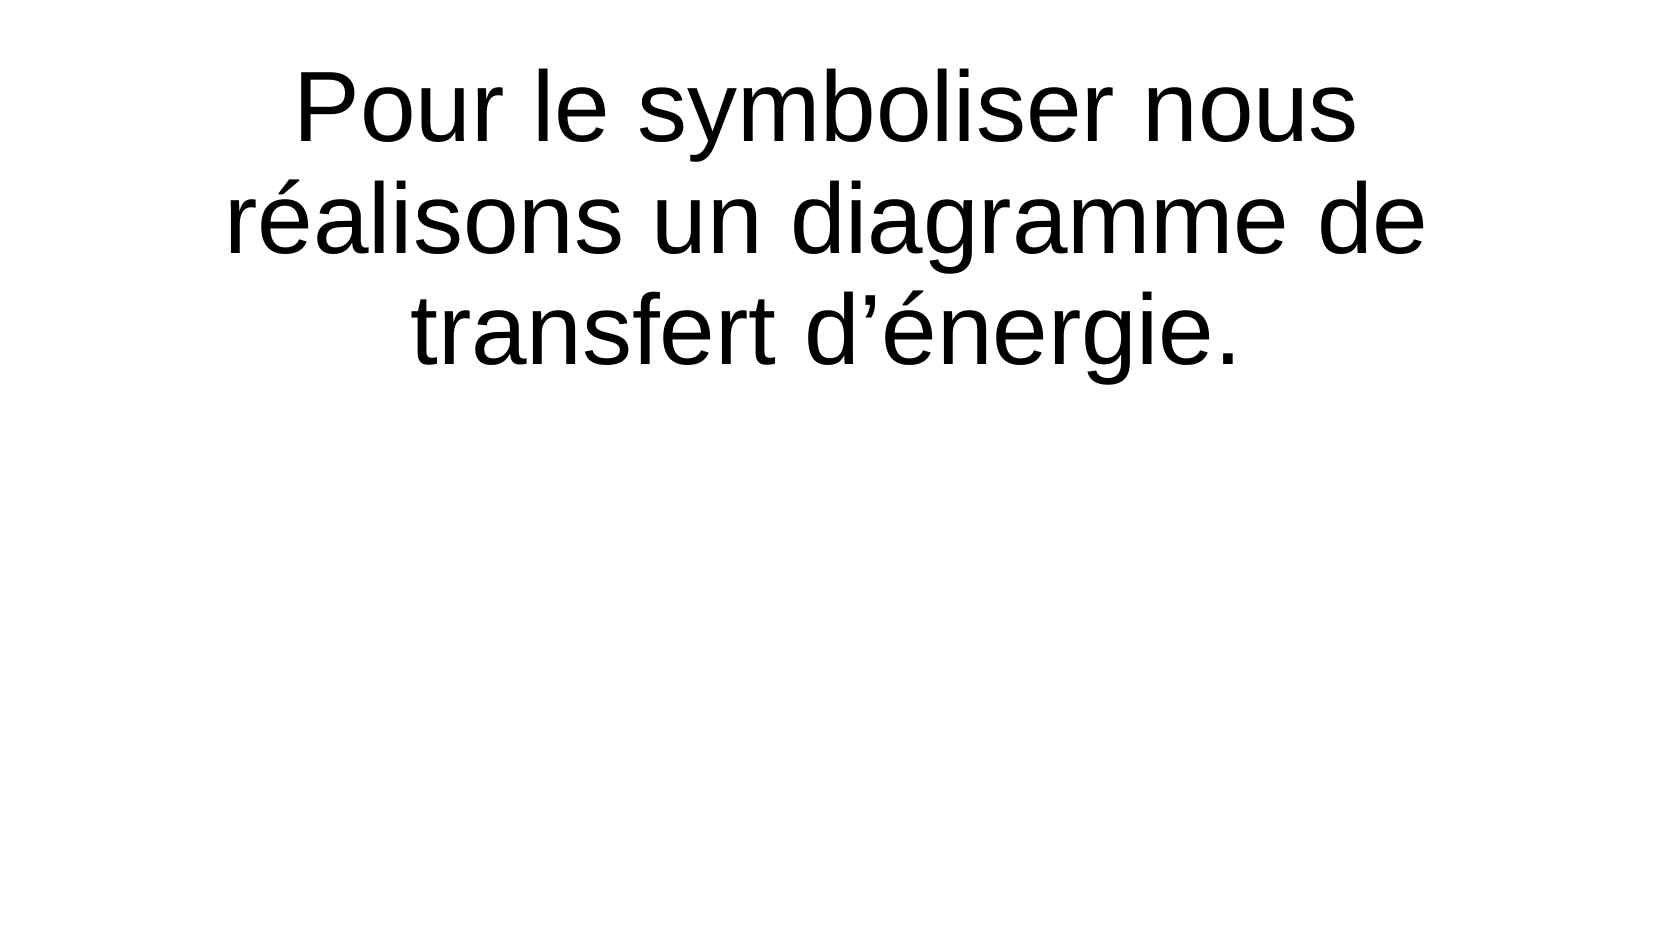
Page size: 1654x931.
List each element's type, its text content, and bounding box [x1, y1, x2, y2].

subtitle Pour le symboliser nous réalisons un diagramme de transfert d’énergie. [82, 47, 1571, 390]
